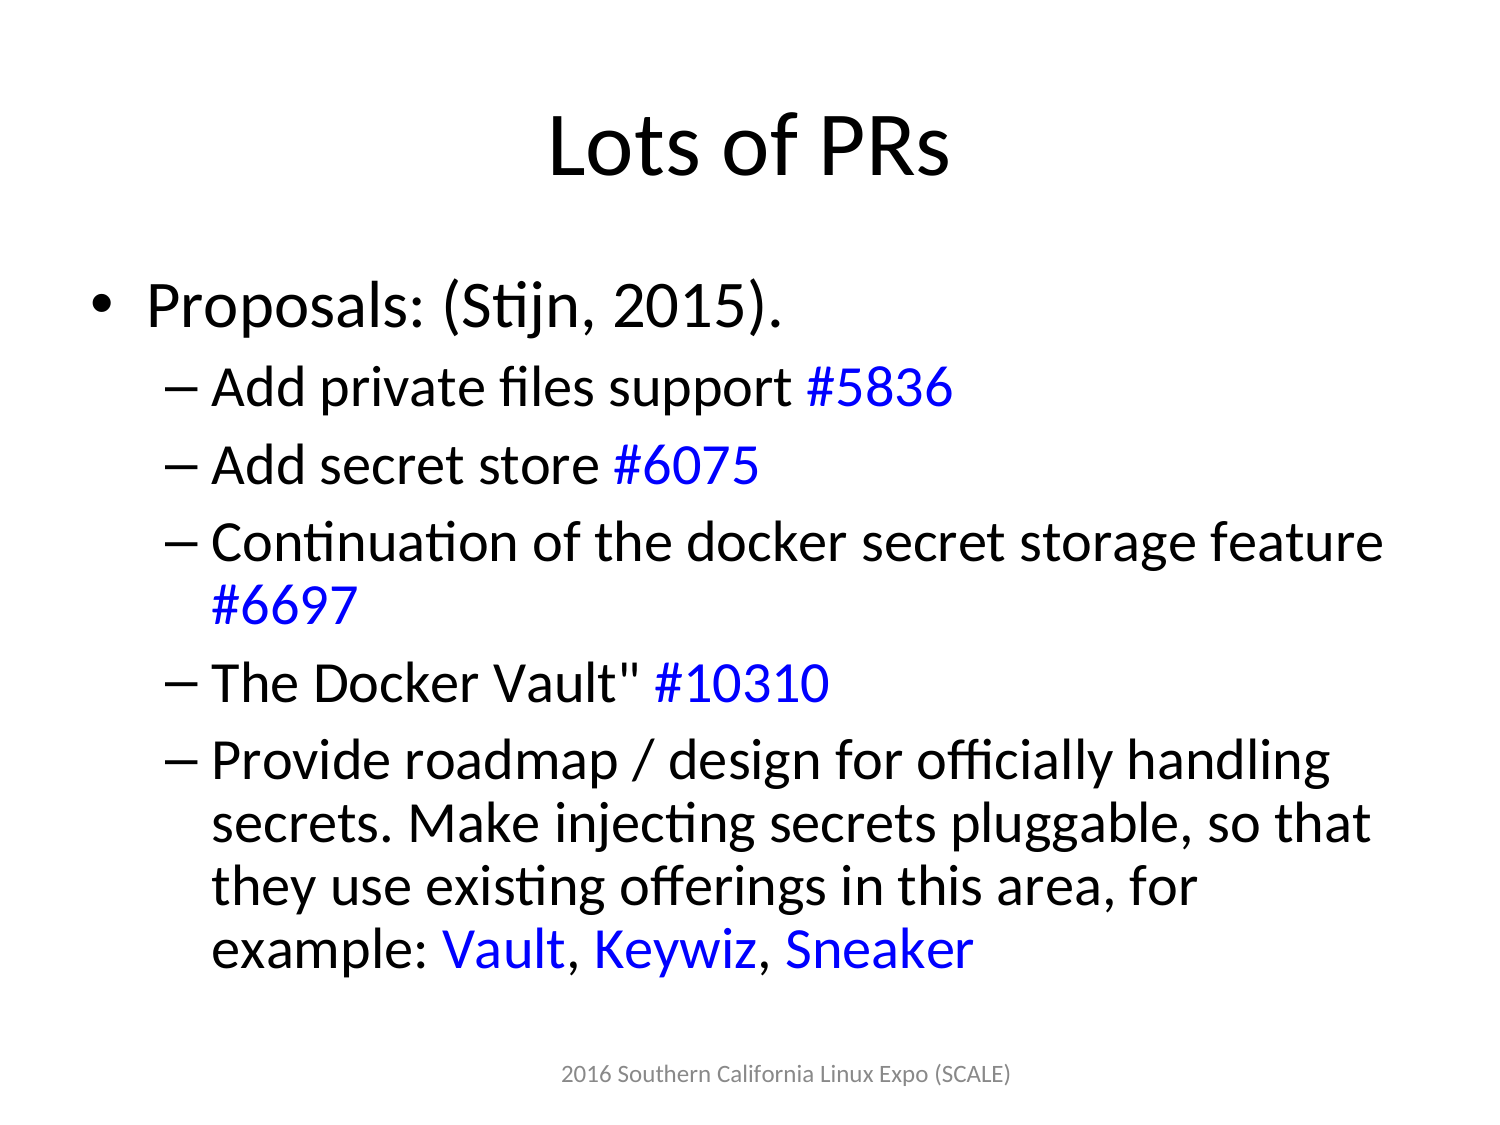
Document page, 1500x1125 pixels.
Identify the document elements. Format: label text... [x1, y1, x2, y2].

title Lots of PRs [75, 45, 1426, 233]
list Proposals: (Stijn, 2015). Add private files support #5836 Add secret store #6075 Continuation of the docker secret storage feature #6697 The Docker Vault" #10310 Provide roadmap / design for officially handling secrets. Make injecting secrets pluggable, so that they use existing offerings in this area, for example: Vault, Keywiz, Sneaker [75, 262, 1426, 1005]
text_box 2016 Southern California Linux Expo (SCALE) [512, 1042, 1067, 1103]
